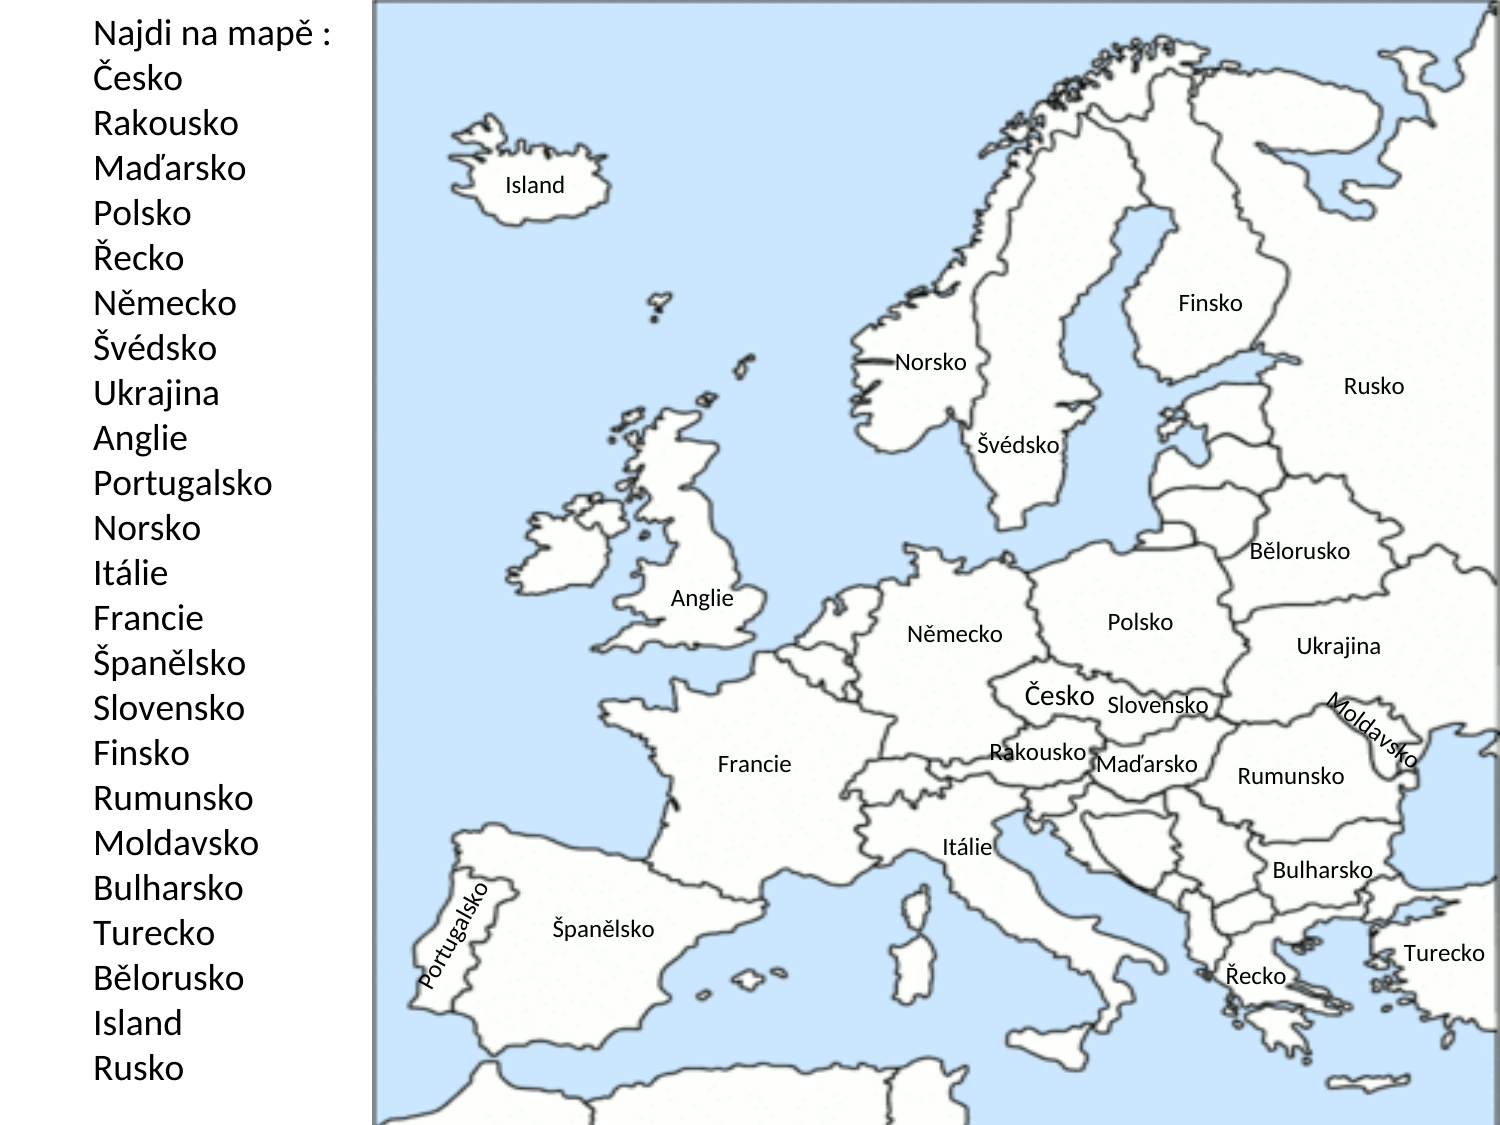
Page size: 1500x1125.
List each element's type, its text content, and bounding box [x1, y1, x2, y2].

text_box Ukrajina [1281, 621, 1397, 668]
text_box Francie [703, 739, 807, 786]
text_box Bulharsko [1257, 846, 1389, 892]
text_box Rakousko [974, 727, 1102, 774]
text_box Moldavsko [1305, 668, 1456, 799]
text_box Rumunsko [1222, 751, 1360, 797]
text_box Švédsko [962, 420, 1075, 467]
picture [372, 0, 1500, 1125]
text_box Polsko [1092, 597, 1189, 644]
text_box Česko [1010, 668, 1111, 720]
text_box Itálie [927, 822, 1008, 868]
text_box Island [490, 160, 581, 207]
text_box Německo [892, 609, 1019, 656]
text_box Bělorusko [1234, 527, 1366, 573]
text_box Najdi na mapě : Česko Rakousko Maďarsko Polsko Řecko Německo Švédsko Ukrajina Anglie Portugalsko Norsko Itálie Francie Španělsko Slovensko Finsko Rumunsko Moldavsko Bulharsko Turecko Bělorusko Island Rusko [78, 0, 348, 1096]
text_box Norsko [879, 338, 983, 384]
text_box Maďarsko [1081, 739, 1214, 786]
text_box Rusko [1329, 361, 1420, 408]
text_box Slovensko [1092, 680, 1225, 727]
text_box Turecko [1389, 928, 1500, 975]
text_box Řecko [1210, 952, 1302, 998]
text_box Španělsko [537, 904, 670, 951]
text_box Finsko [1163, 278, 1259, 325]
text_box Anglie [655, 574, 750, 620]
text_box Portugalsko [395, 857, 509, 1011]
